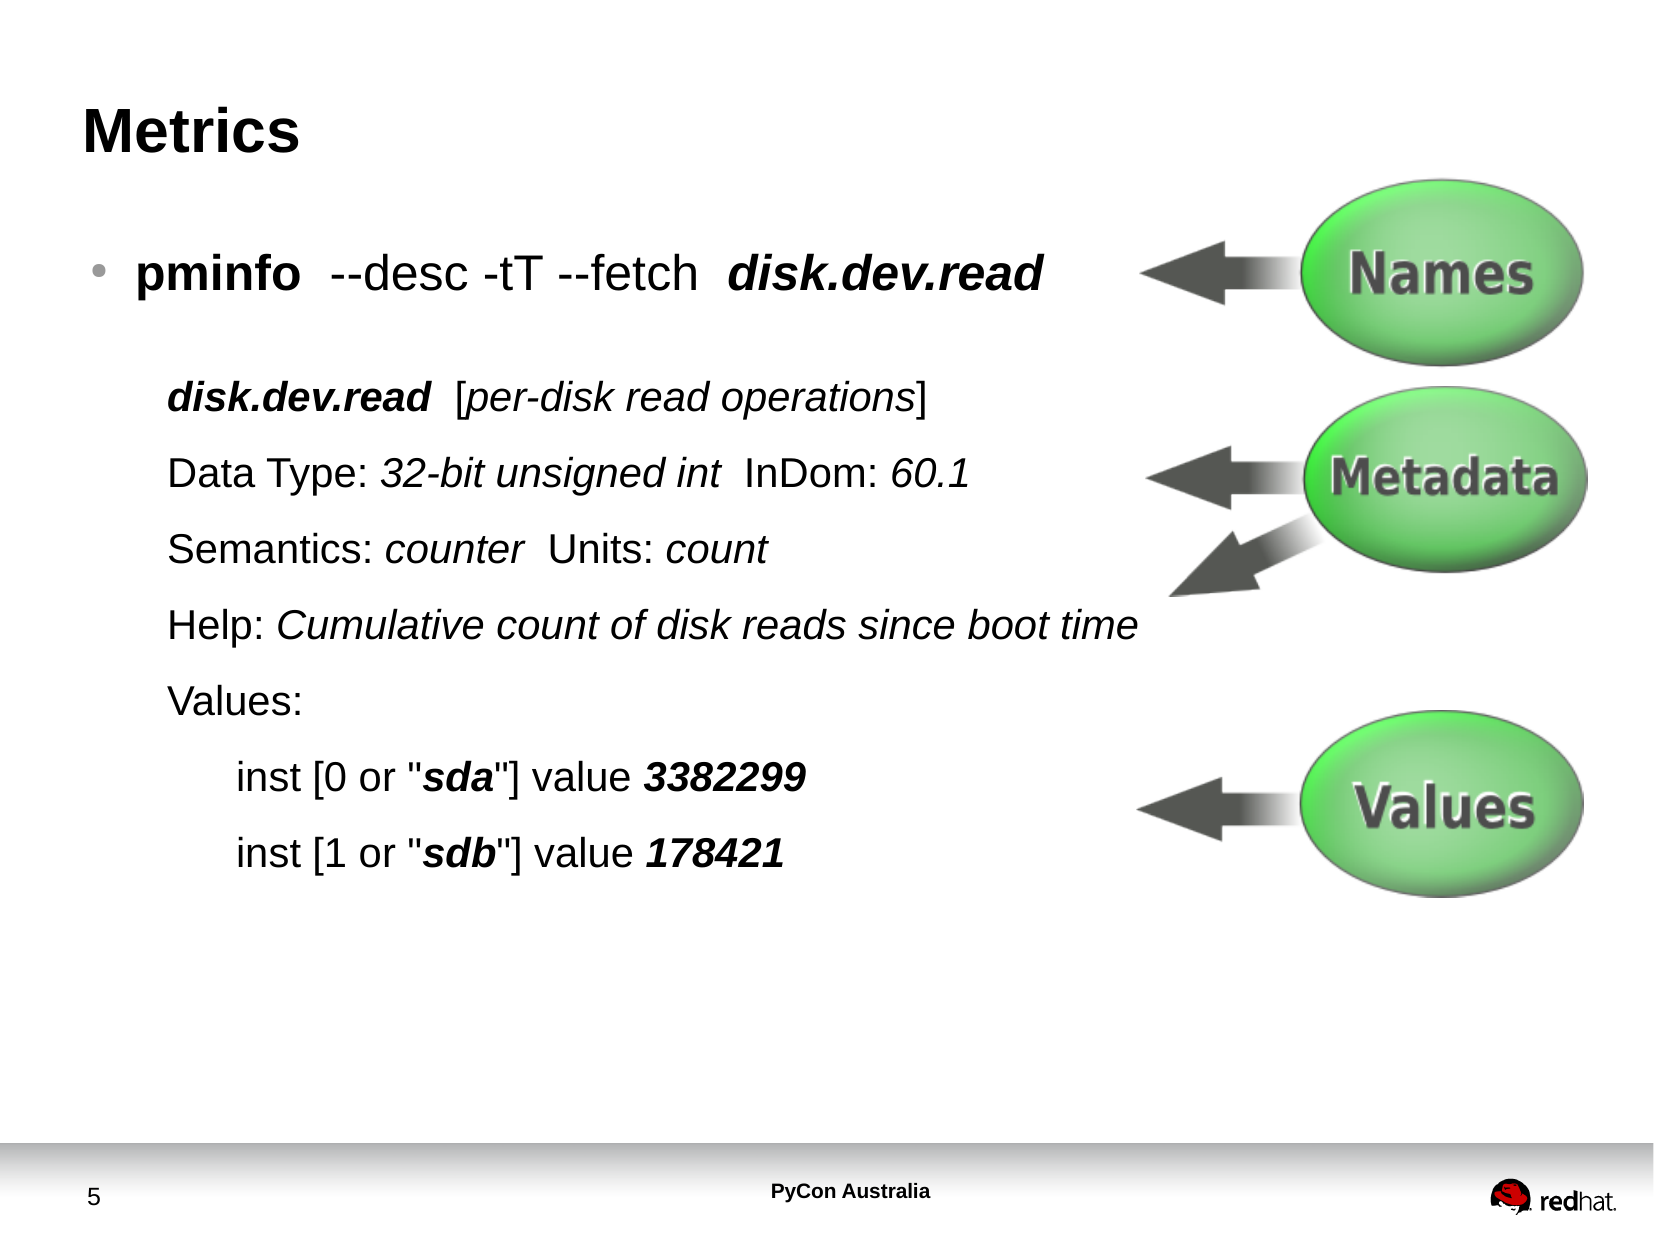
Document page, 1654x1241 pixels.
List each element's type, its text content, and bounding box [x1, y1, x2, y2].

picture [1139, 66, 1654, 597]
title Metrics [82, 37, 1571, 226]
picture [1136, 710, 1584, 898]
list pminfo --desc -tT --fetch disk.dev.read disk.dev.read [per-disk read operations] Data Type: 32-bit unsigned int InDom: 60.1 Semantics: counter Units: count Help: Cumulative count of disk reads since boot time Values: inst [0 or "sda"] value 3382299 inst [1 or "sdb"] value 178421 [75, 244, 1576, 962]
picture [0, 1143, 1654, 1241]
